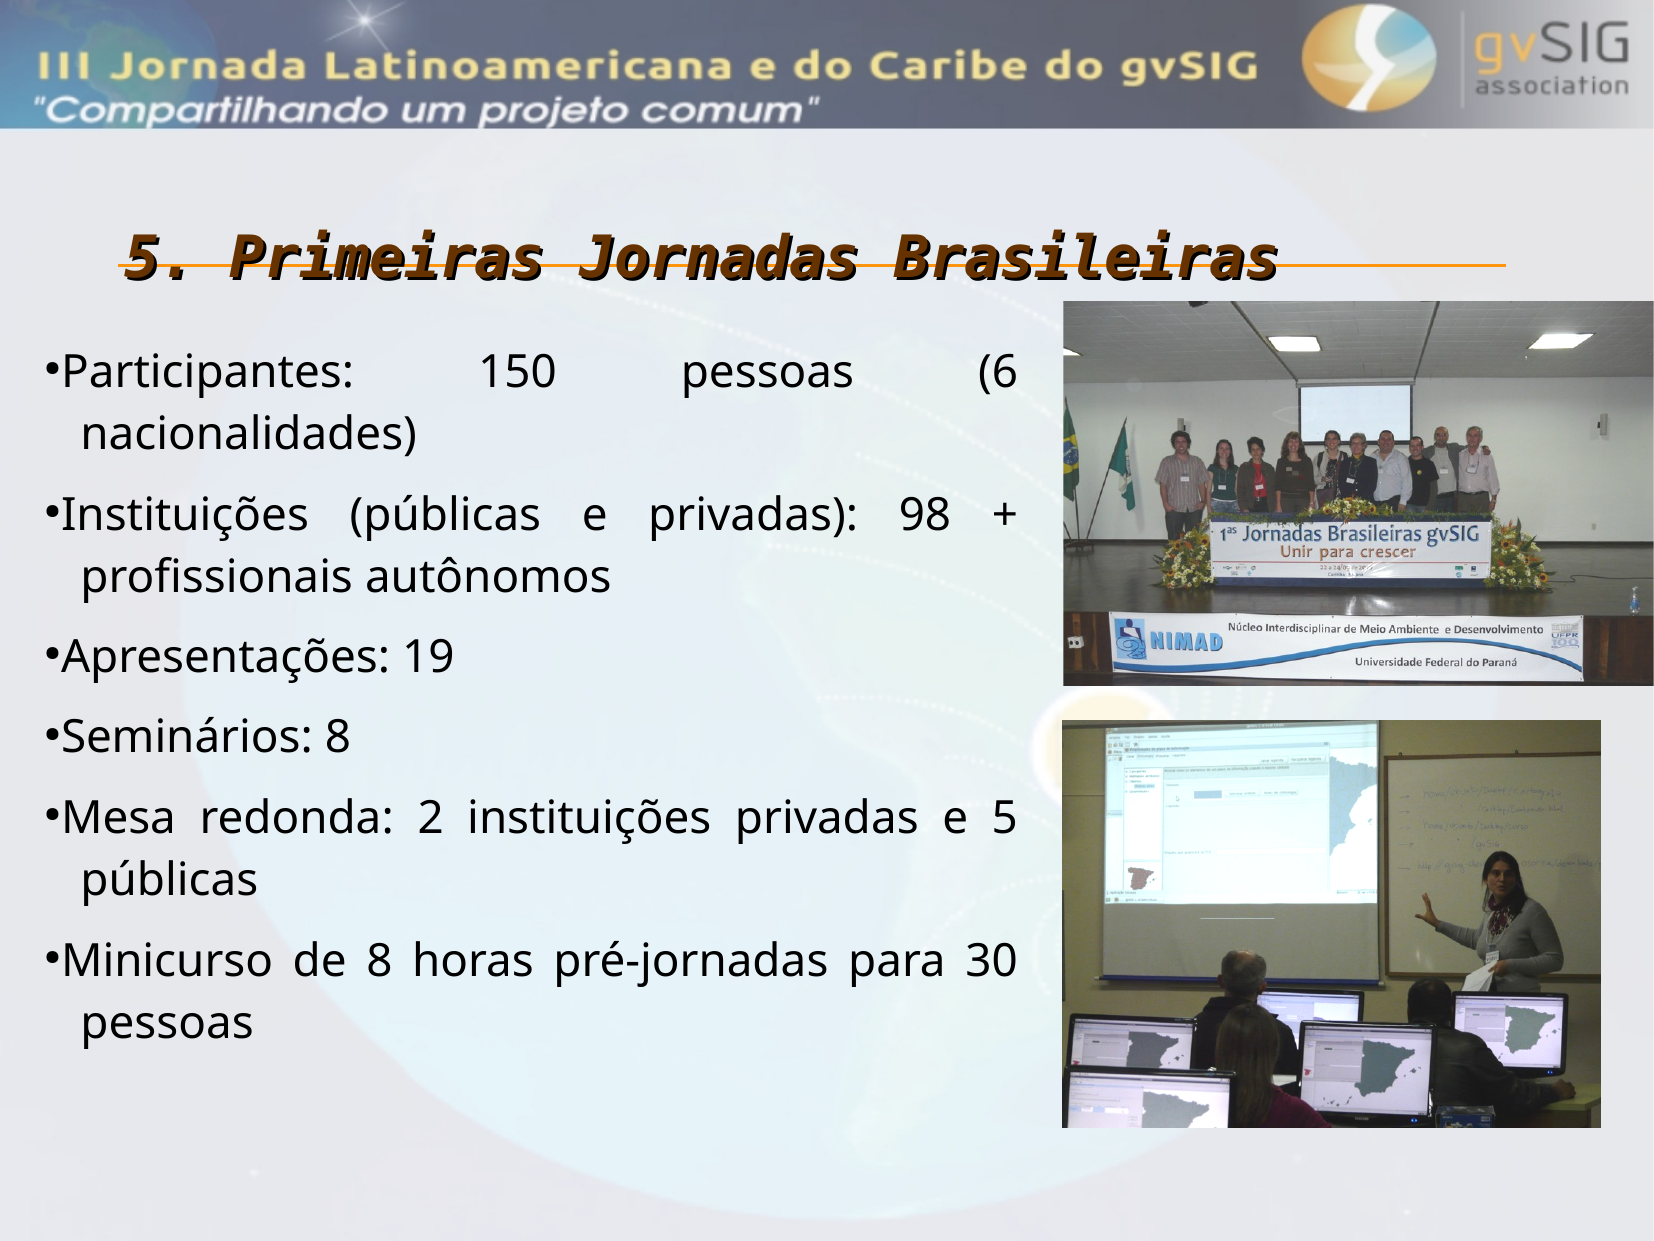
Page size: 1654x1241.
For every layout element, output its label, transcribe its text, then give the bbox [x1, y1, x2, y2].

text_box 5. Primeiras Jornadas Brasileiras [109, 182, 1536, 266]
picture [0, 0, 1654, 1241]
text_box Participantes: 150 pessoas (6 nacionalidades) Instituições (públicas e privadas): 98 + profissionais autônomos Apresentações: 19 Seminários: 8 Mesa redonda: 2 instituições privadas e 5 públicas Minicurso de 8 horas pré-jornadas para 30 pessoas [29, 330, 1034, 1079]
